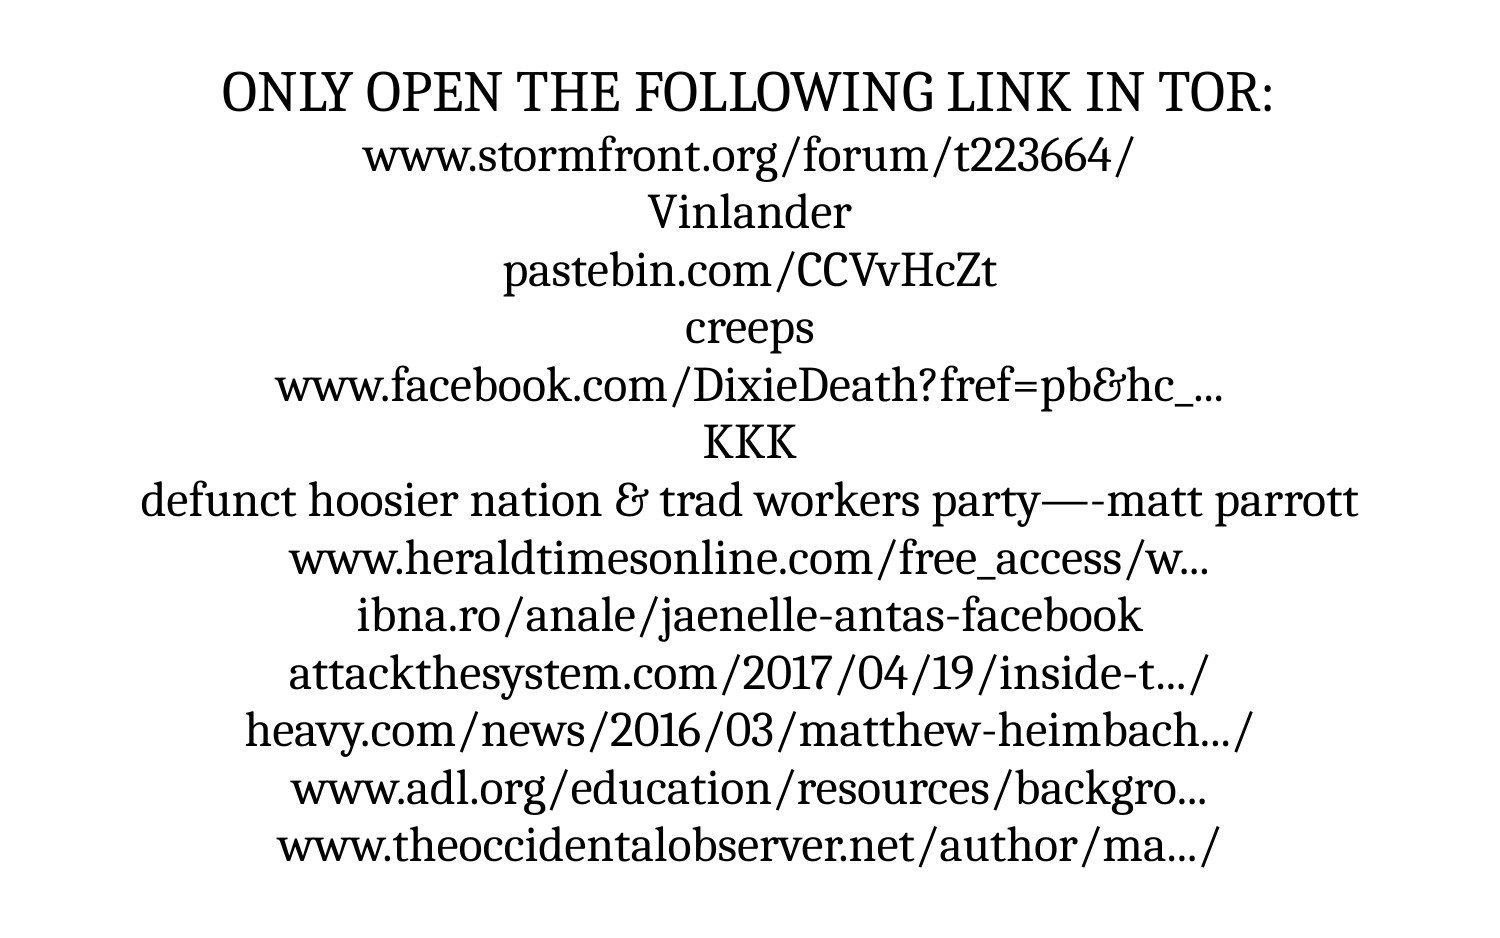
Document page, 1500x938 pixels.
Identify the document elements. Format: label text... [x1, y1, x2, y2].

subtitle ONLY OPEN THE FOLLOWING LINK IN TOR: www.stormfront.org/forum/t223664/ Vinlander pastebin.com/CCVvHcZt creeps www.facebook.com/DixieDeath?fref=pb&hc_... KKK defunct hoosier nation & trad workers party—-matt parrott www.heraldtimesonline.com/free_access/w... ibna.ro/anale/jaenelle-antas-facebook attackthesystem.com/2017/04/19/inside-t.../ heavy.com/news/2016/03/matthew-heimbach.../ www.adl.org/education/resources/backgro... www.theoccidentalobserver.net/author/ma.../ [51, 0, 1449, 938]
